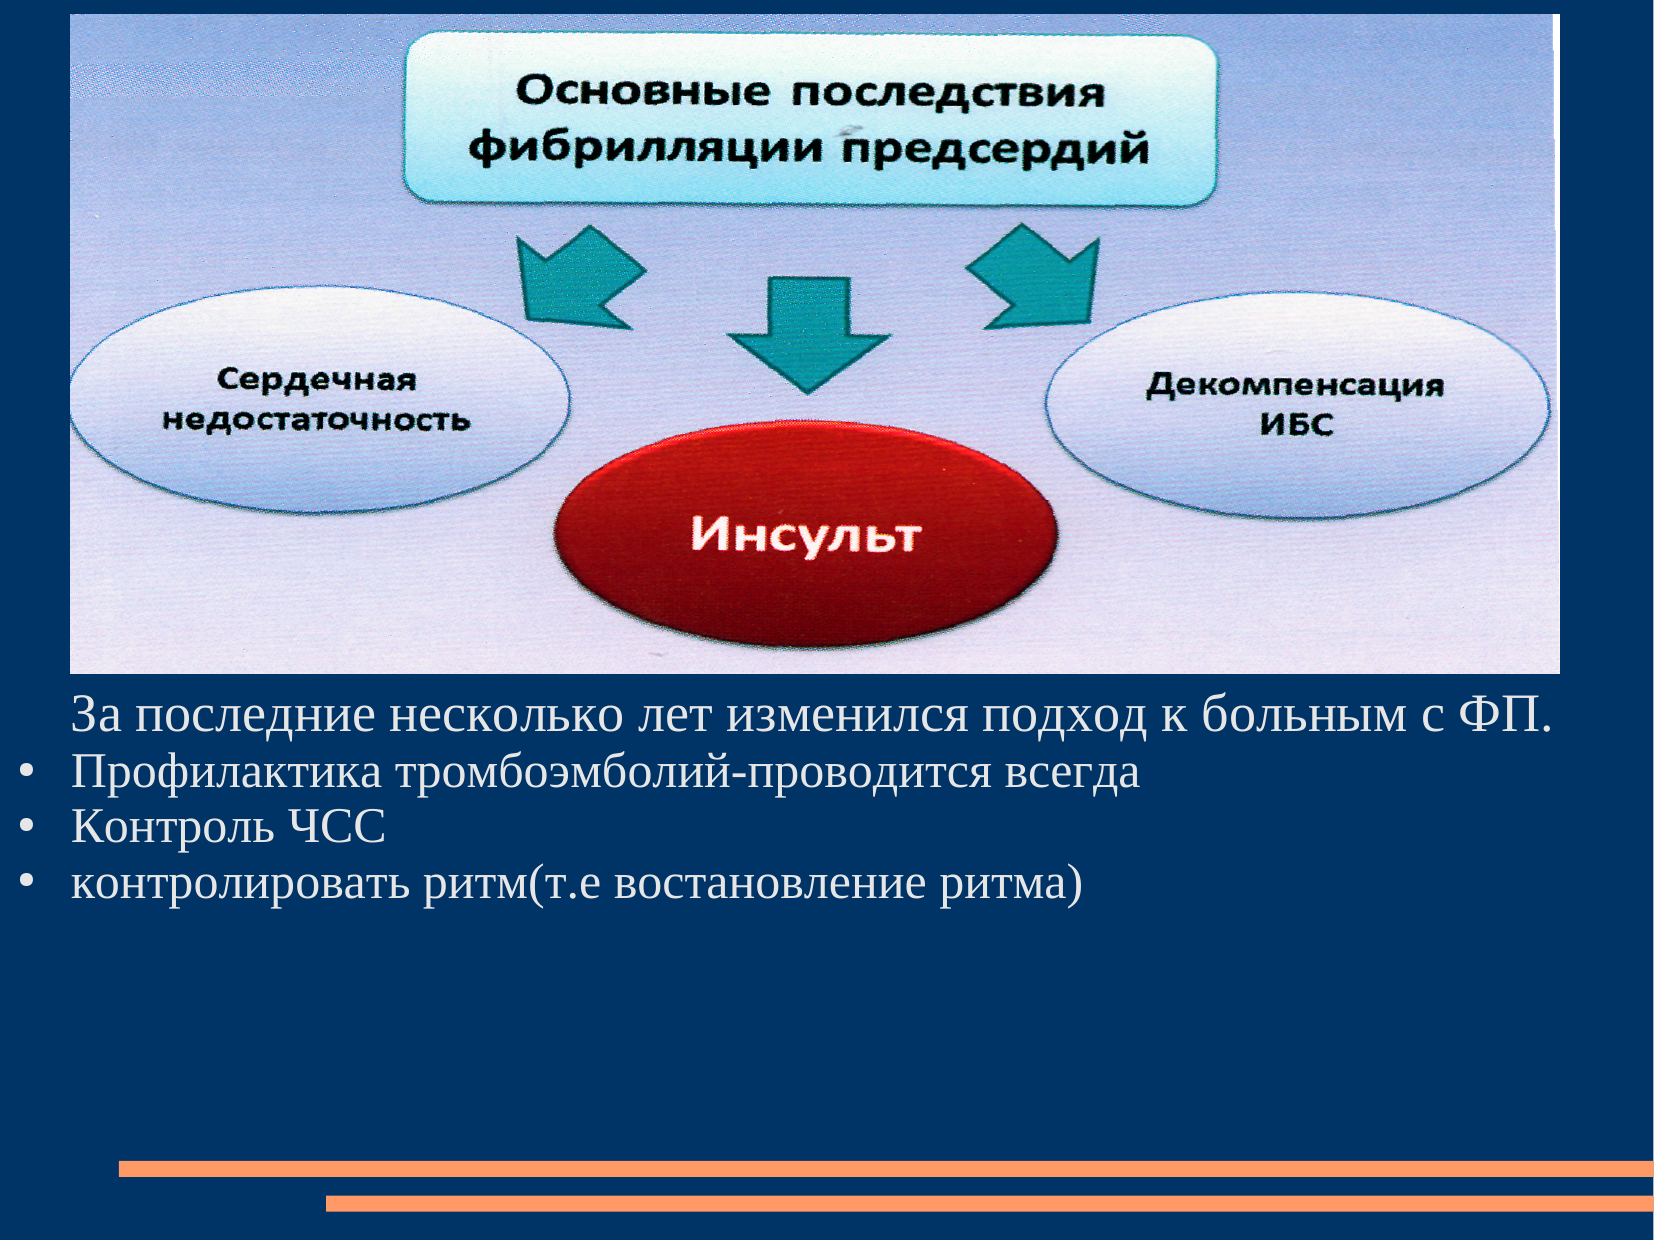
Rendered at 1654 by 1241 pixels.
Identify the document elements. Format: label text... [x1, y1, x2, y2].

list За последние несколько лет изменился подход к больным с ФП. Профилактика тромбоэмболий-проводится всегда Контроль ЧСС контролировать ритм(т.е востановление ритма) [0, 0, 1654, 1241]
picture [70, 14, 1560, 674]
